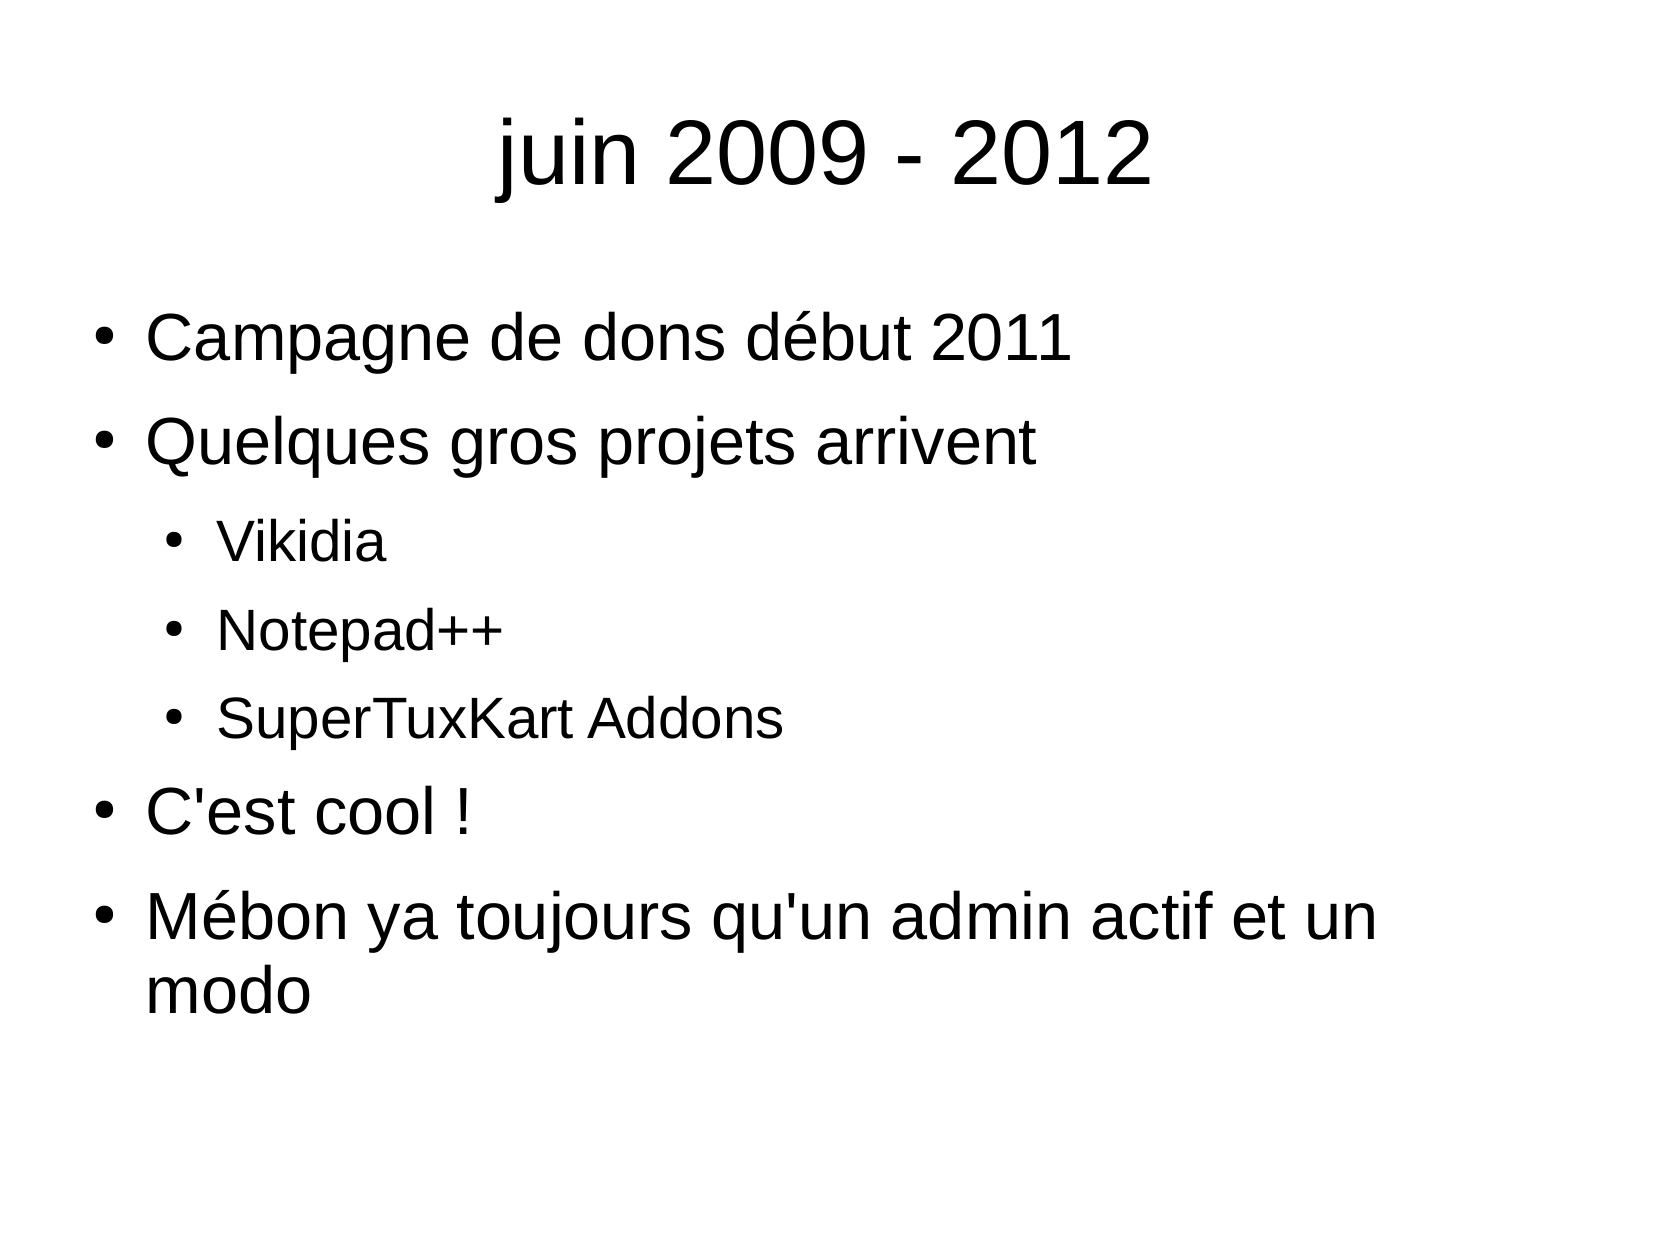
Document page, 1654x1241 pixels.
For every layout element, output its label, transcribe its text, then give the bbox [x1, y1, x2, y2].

title juin 2009 - 2012 [82, 56, 1571, 250]
list Campagne de dons début 2011 Quelques gros projets arrivent Vikidia Notepad++ SuperTuxKart Addons C'est cool ! Mébon ya toujours qu'un admin actif et un modo [75, 300, 1564, 1119]
